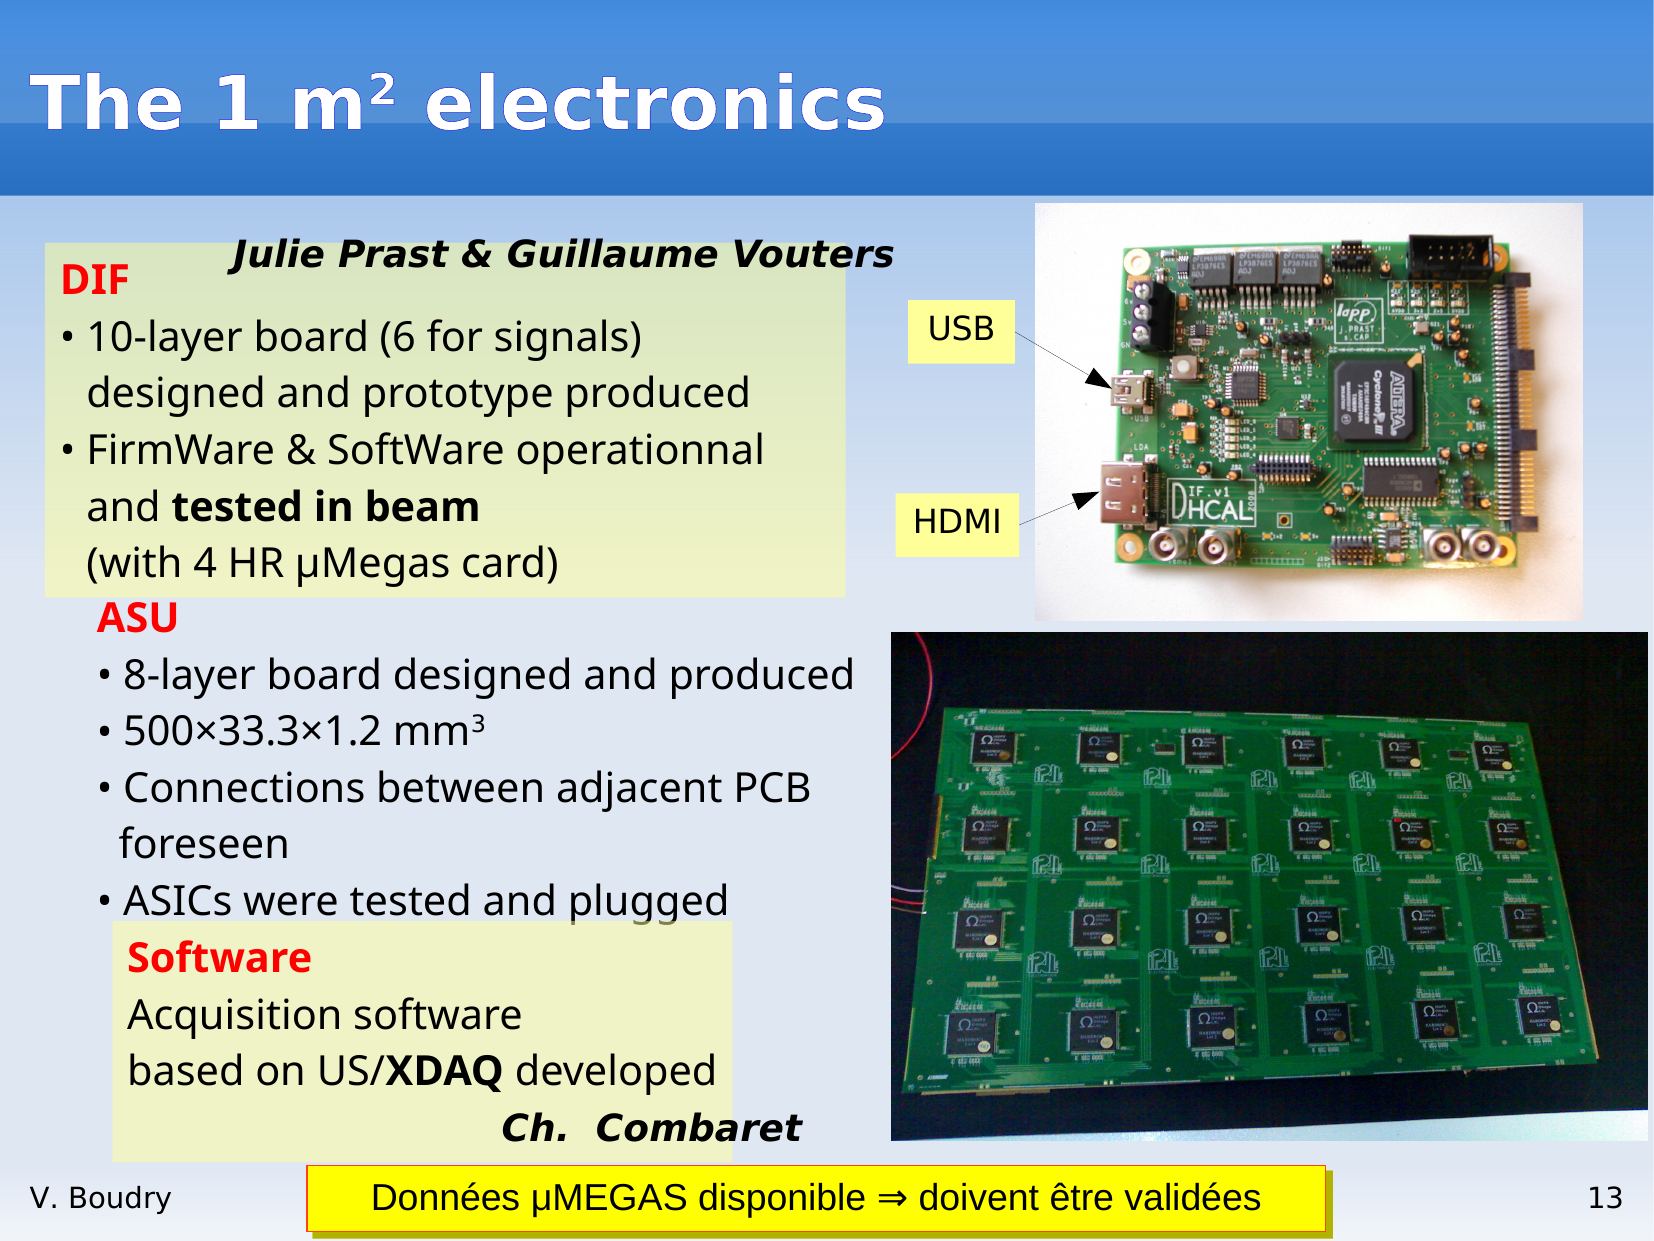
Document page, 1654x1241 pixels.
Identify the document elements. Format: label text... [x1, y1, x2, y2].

text_box USB [908, 300, 1015, 364]
text_box Données μMEGAS disponible ⇒ doivent être validées [307, 1165, 1326, 1232]
text_box Ch. Combaret [486, 1099, 818, 1158]
text_box HDMI [895, 493, 1020, 557]
text_box Julie Prast & Guillaume Vouters [218, 224, 911, 284]
text_box ASU 8-layer board designed and produced 500×33.3×1.2 mm3 Connections between adjacent PCB foreseen ASICs were tested and plugged [82, 580, 872, 1049]
text_box DIF 10-layer board (6 for signals) designed and prototype produced FirmWare & SoftWare operationnal and tested in beam (with 4 HR µMegas card) [44, 242, 846, 598]
title The 1 m2 electronics [29, 0, 1654, 208]
picture [0, 0, 1654, 1241]
text_box Software Acquisition software based on US/XDAQ developed [112, 920, 733, 1163]
